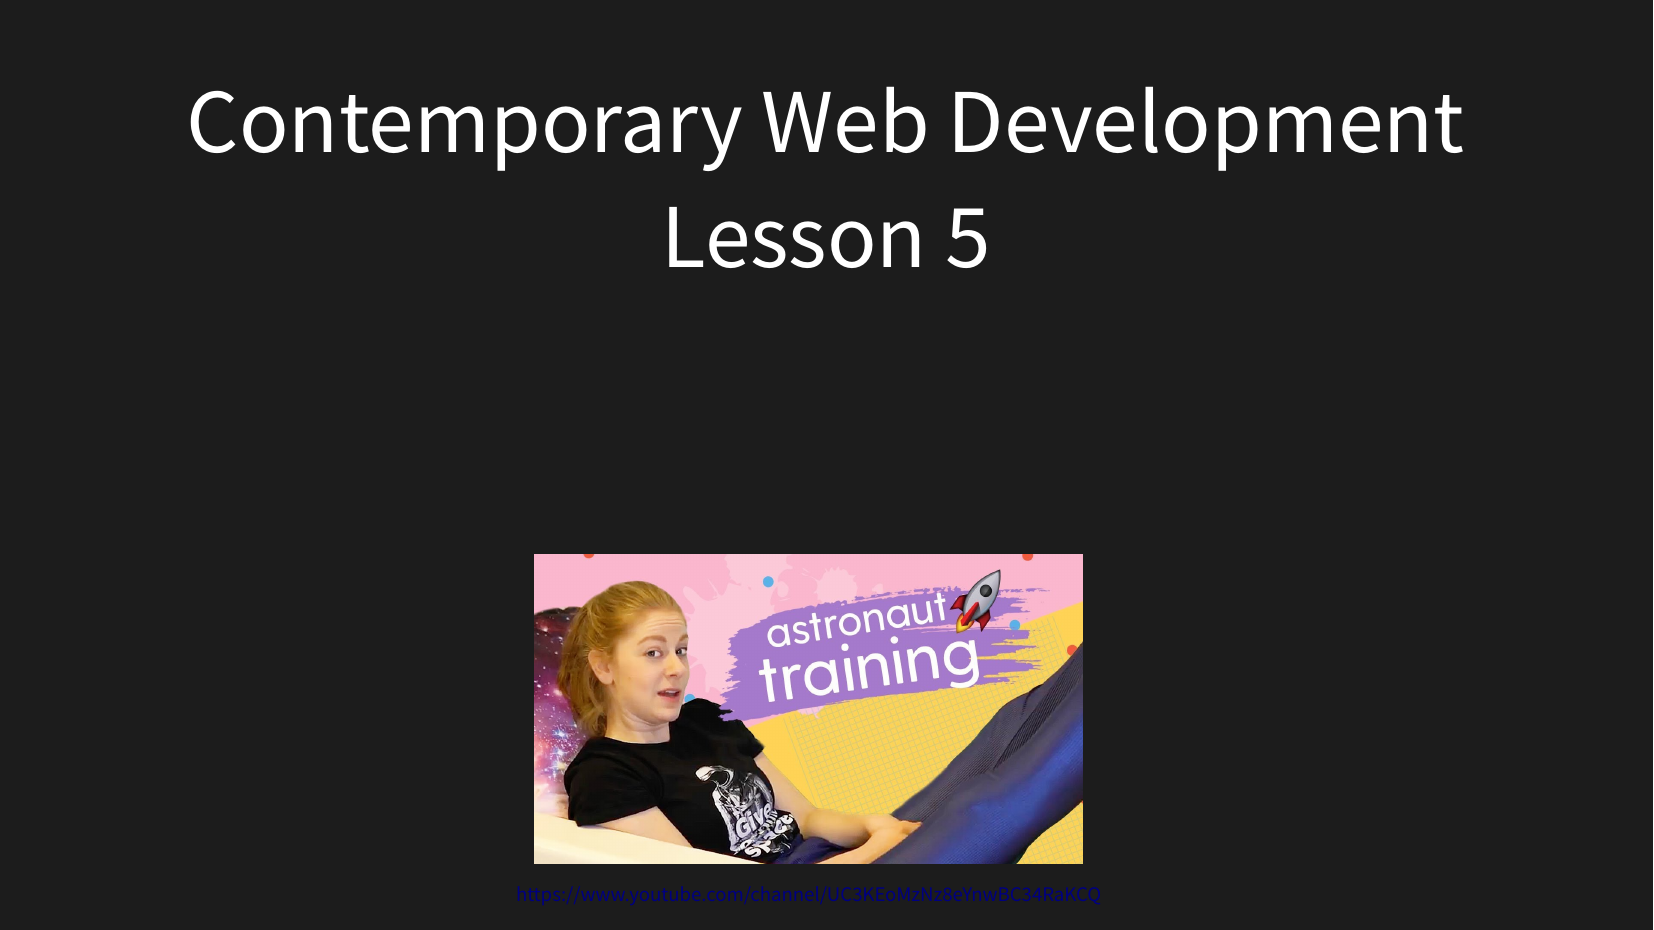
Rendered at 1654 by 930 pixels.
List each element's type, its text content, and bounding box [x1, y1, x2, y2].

picture [534, 554, 1083, 864]
text_box https://www.youtube.com/channel/UC3KEoMzNz8eYnwBC34RaKCQ [475, 870, 1142, 917]
title Contemporary Web Development Lesson 5 [0, 61, 1653, 293]
